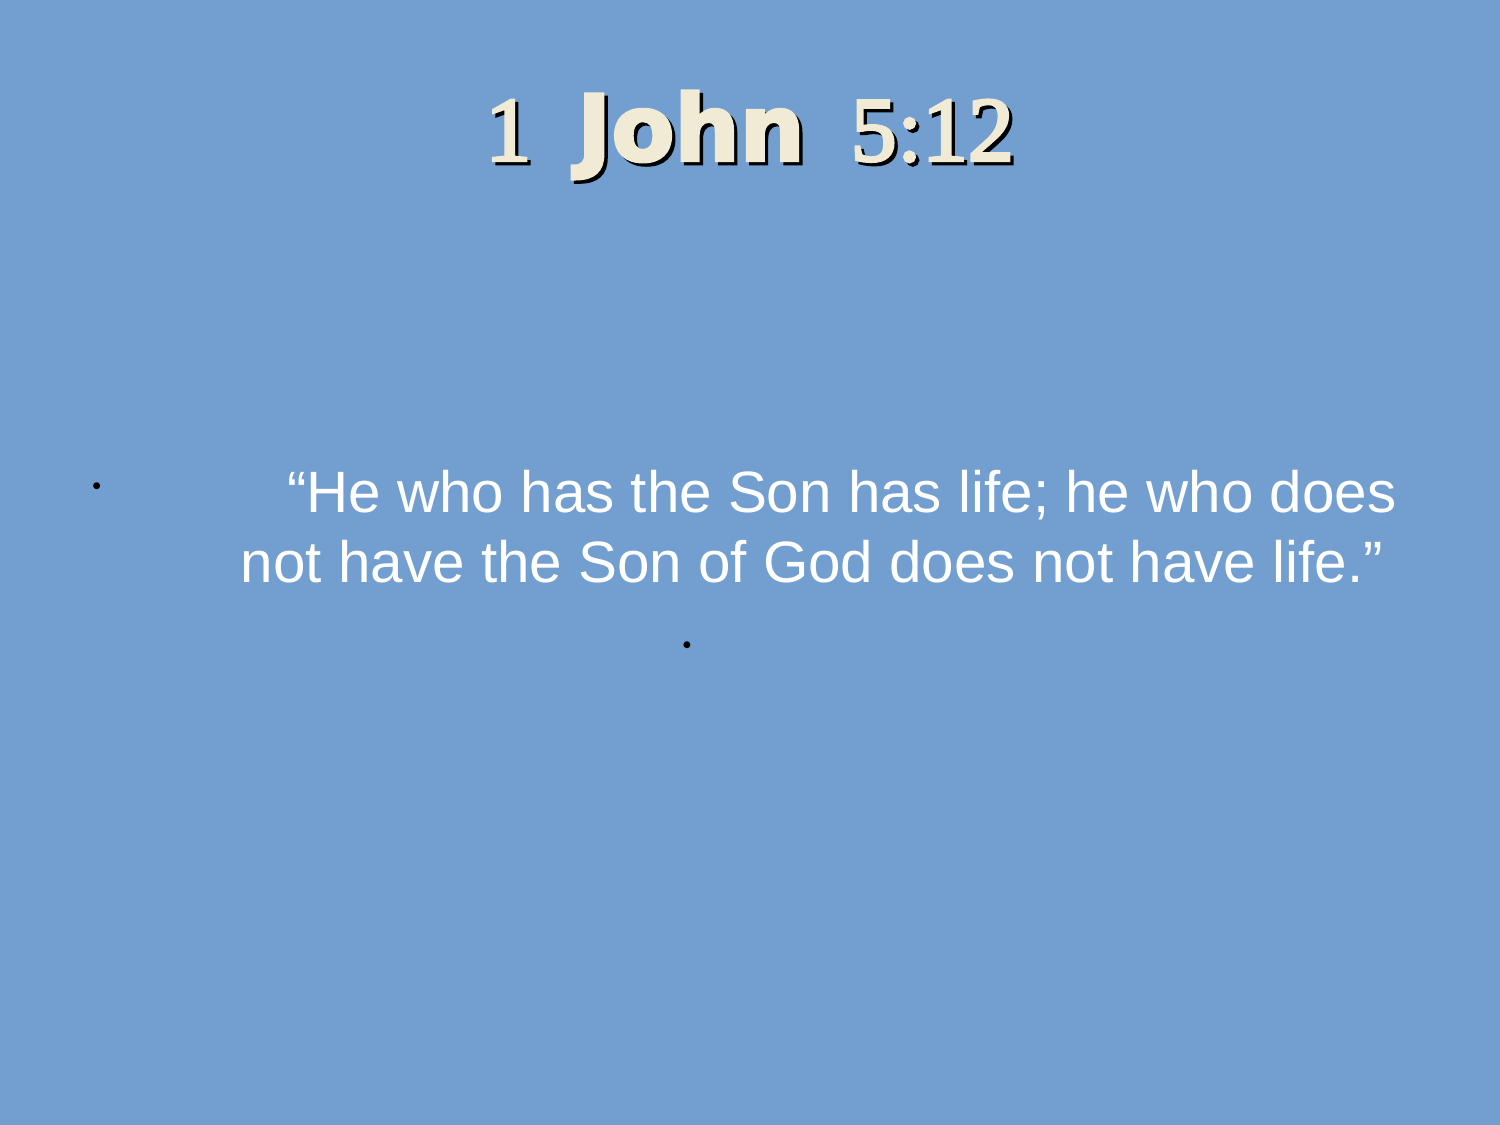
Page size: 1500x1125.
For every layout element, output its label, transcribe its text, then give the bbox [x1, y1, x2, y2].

list “He who has the Son has life; he who does not have the Son of God does not have life.” [75, 450, 1426, 1125]
title 1 John 5:12 [75, 44, 1426, 233]
